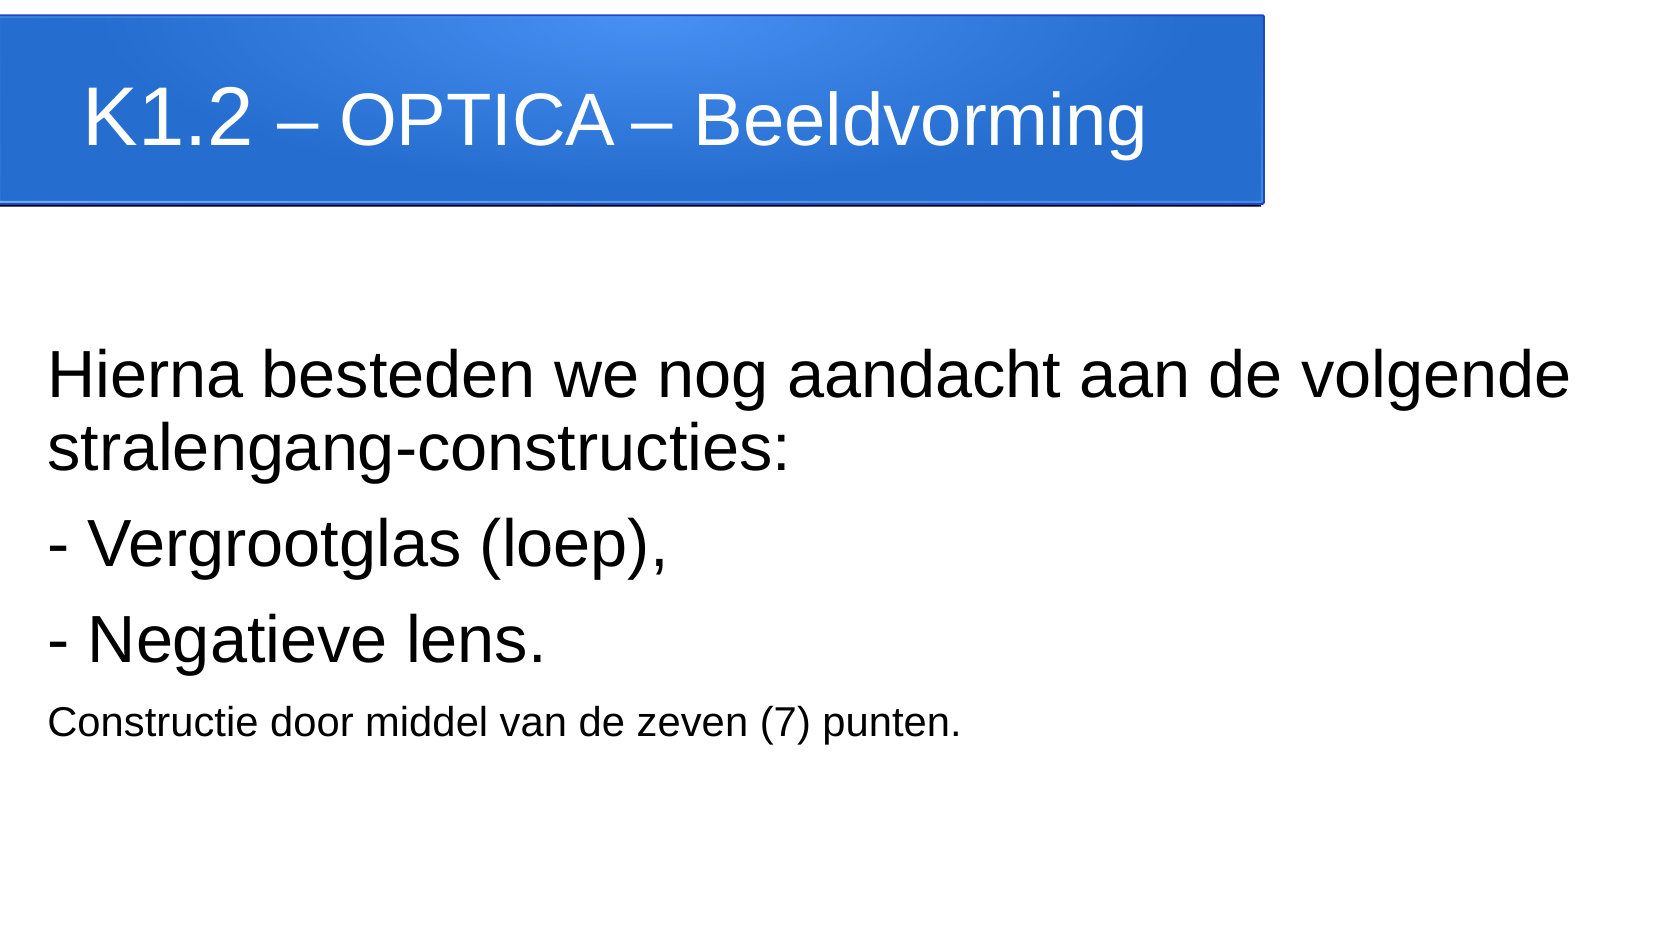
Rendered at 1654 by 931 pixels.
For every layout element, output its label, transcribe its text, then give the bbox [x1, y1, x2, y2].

subtitle Hierna besteden we nog aandacht aan de volgende stralengang-constructies: - Vergrootglas (loep), - Negatieve lens. Constructie door middel van de zeven (7) punten. [47, 236, 1607, 922]
title K1.2 – OPTICA – Beeldvorming [82, 35, 1235, 189]
